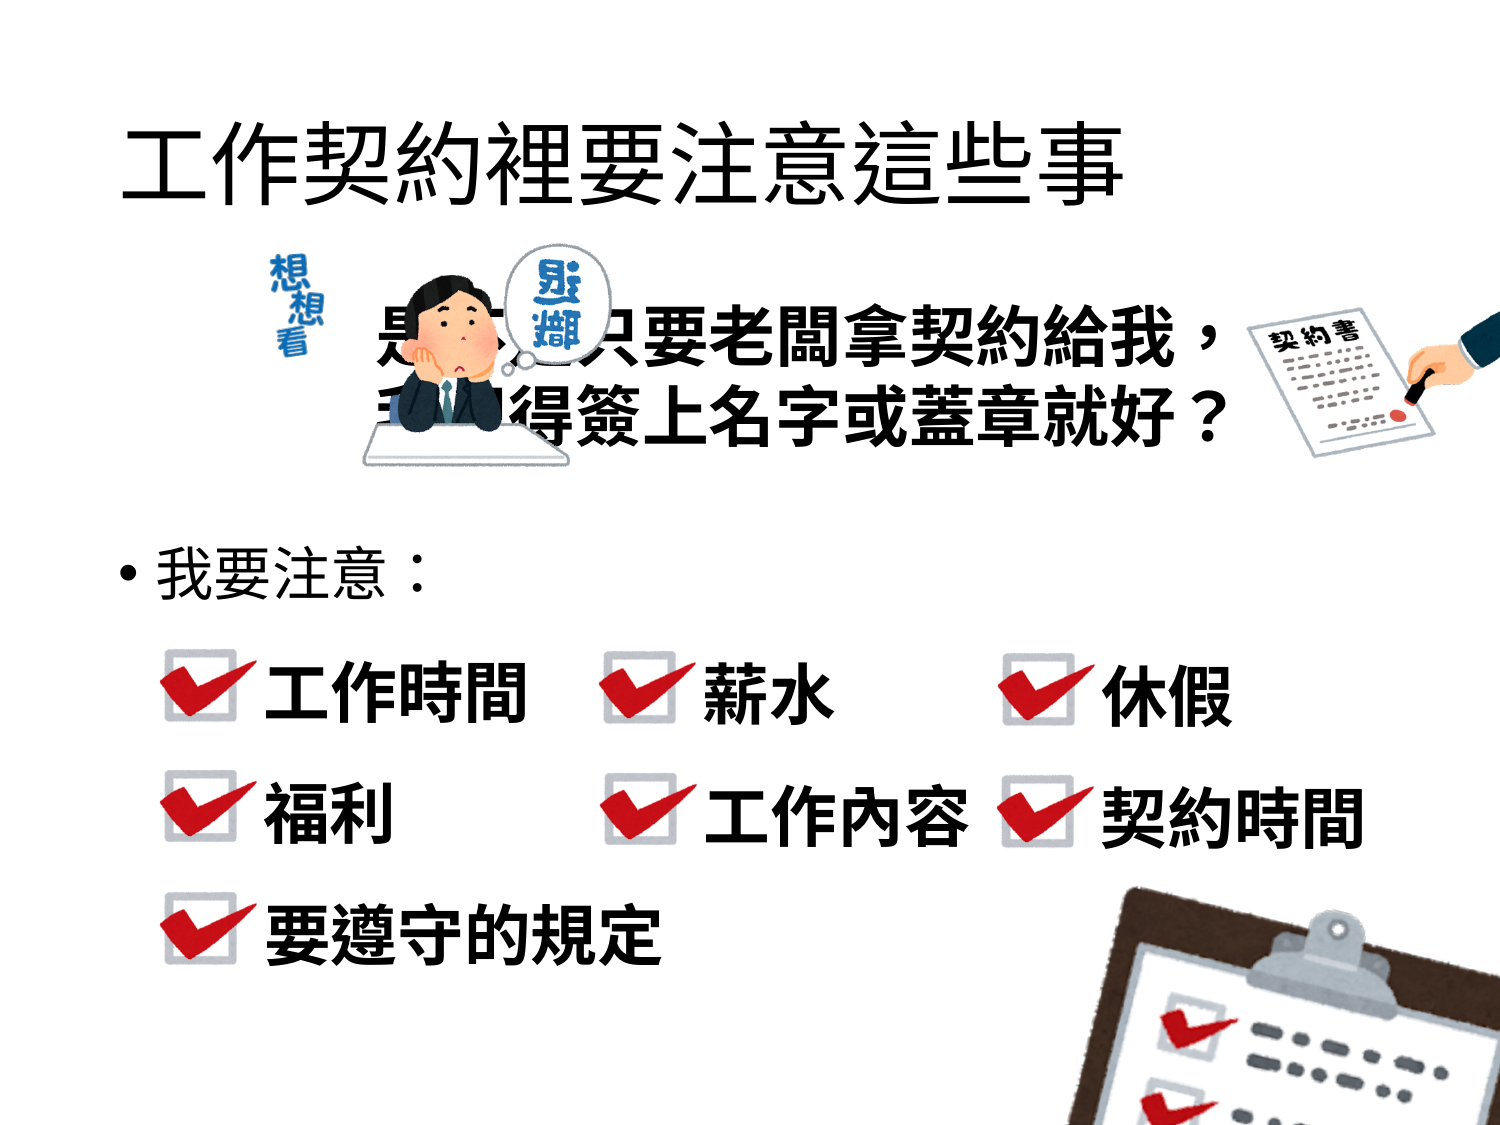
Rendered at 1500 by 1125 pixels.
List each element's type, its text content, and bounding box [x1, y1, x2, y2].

picture [357, 228, 619, 490]
text_box 契約時間 [1085, 769, 1383, 865]
list 我要注意： [103, 537, 1397, 1032]
text_box 要遵守的規定 [249, 886, 680, 982]
text_box 福利 [248, 764, 412, 859]
picture [154, 884, 261, 973]
title 工作契約裡要注意這些事 [103, 59, 1397, 278]
picture [992, 645, 1099, 734]
picture [1057, 849, 1500, 1125]
picture [991, 767, 1098, 856]
picture [594, 765, 701, 853]
text_box 薪水 [687, 645, 852, 741]
text_box 休假 [1086, 647, 1250, 743]
picture [240, 228, 352, 385]
picture [593, 643, 700, 732]
picture [154, 641, 261, 730]
text_box 工作內容 [689, 767, 986, 862]
picture [154, 762, 261, 850]
text_box 工作時間 [248, 643, 546, 739]
text_box 是不是只要老闆拿契約給我， 我記得簽上名字或蓋章就好？ [619, 287, 1258, 463]
picture [1242, 296, 1500, 470]
